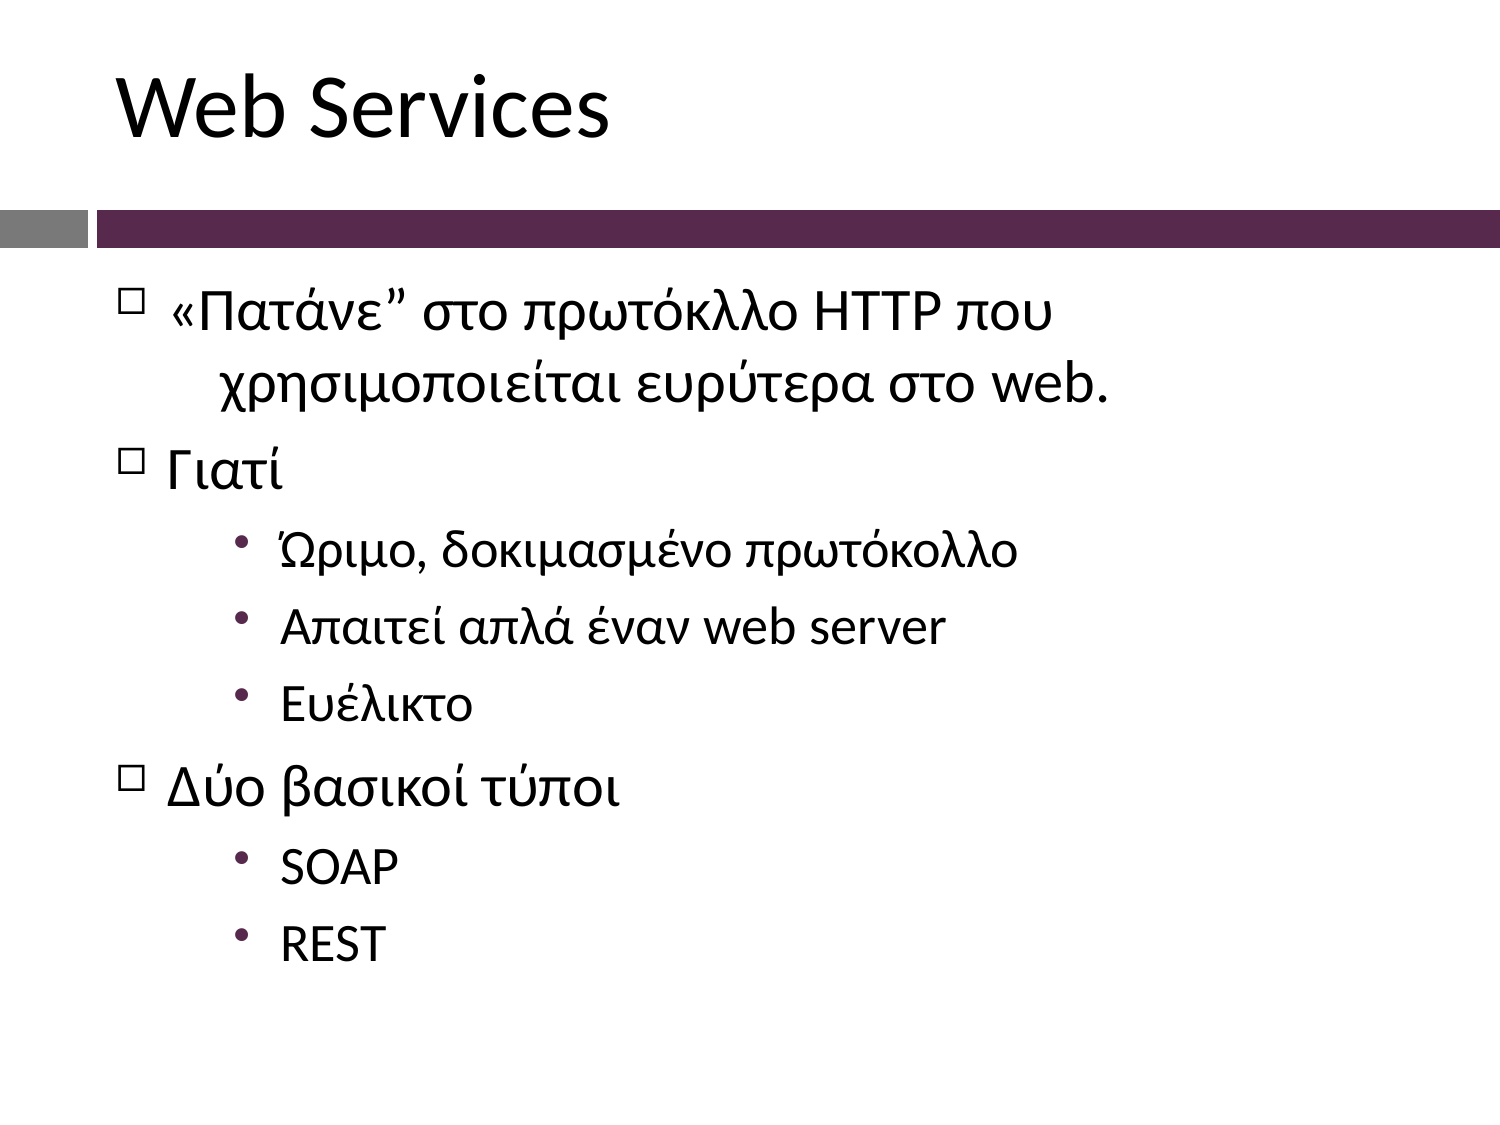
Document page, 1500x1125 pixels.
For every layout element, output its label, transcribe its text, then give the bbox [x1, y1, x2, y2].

title Web Services [100, 19, 1438, 182]
list «Πατάνε” στο πρωτόκλλο HTTP που χρησιμοποιείται ευρύτερα στο web. Γιατί Ώριμο, δοκιμασμένο πρωτόκολλο Απαιτεί απλά έναν web server Ευέλικτο Δύο βασικοί τύποι SOAP REST [100, 262, 1438, 1000]
